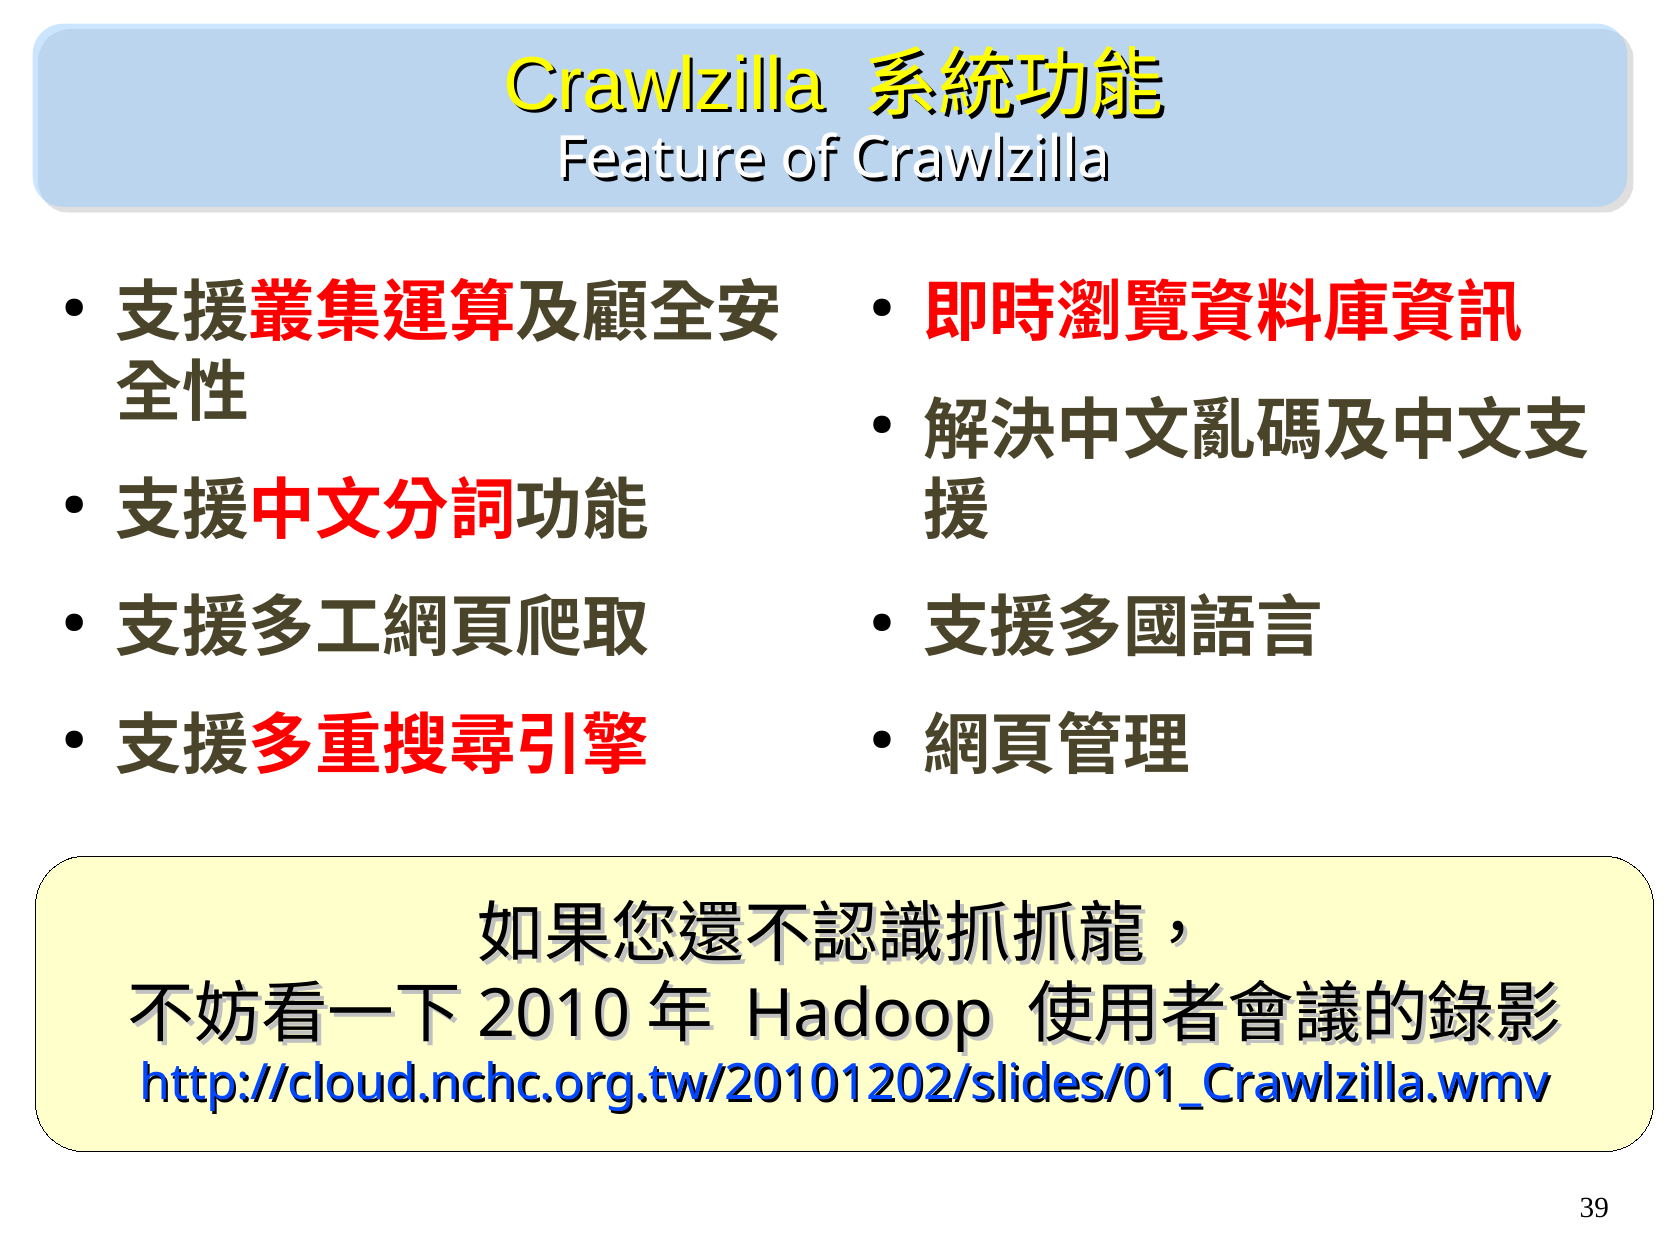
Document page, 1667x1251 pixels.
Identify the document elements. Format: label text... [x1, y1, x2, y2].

title Crawlzilla 系統功能 Feature of Crawlzilla [125, 42, 1542, 191]
text_box [32, 23, 1628, 207]
text_box 即時瀏覽資料庫資訊 解決中文亂碼及中文支援 支援多國語言 網頁管理 [837, 261, 1616, 827]
text_box 支援叢集運算及顧全安全性 支援中文分詞功能 支援多工網頁爬取 支援多重搜尋引擎 [29, 261, 808, 827]
text_box 如果您還不認識抓抓龍， 不妨看一下2010年 Hadoop 使用者會議的錄影 http://cloud.nchc.org.tw/20101202/slides/01_Crawlzilla.wmv [35, 856, 1654, 1152]
